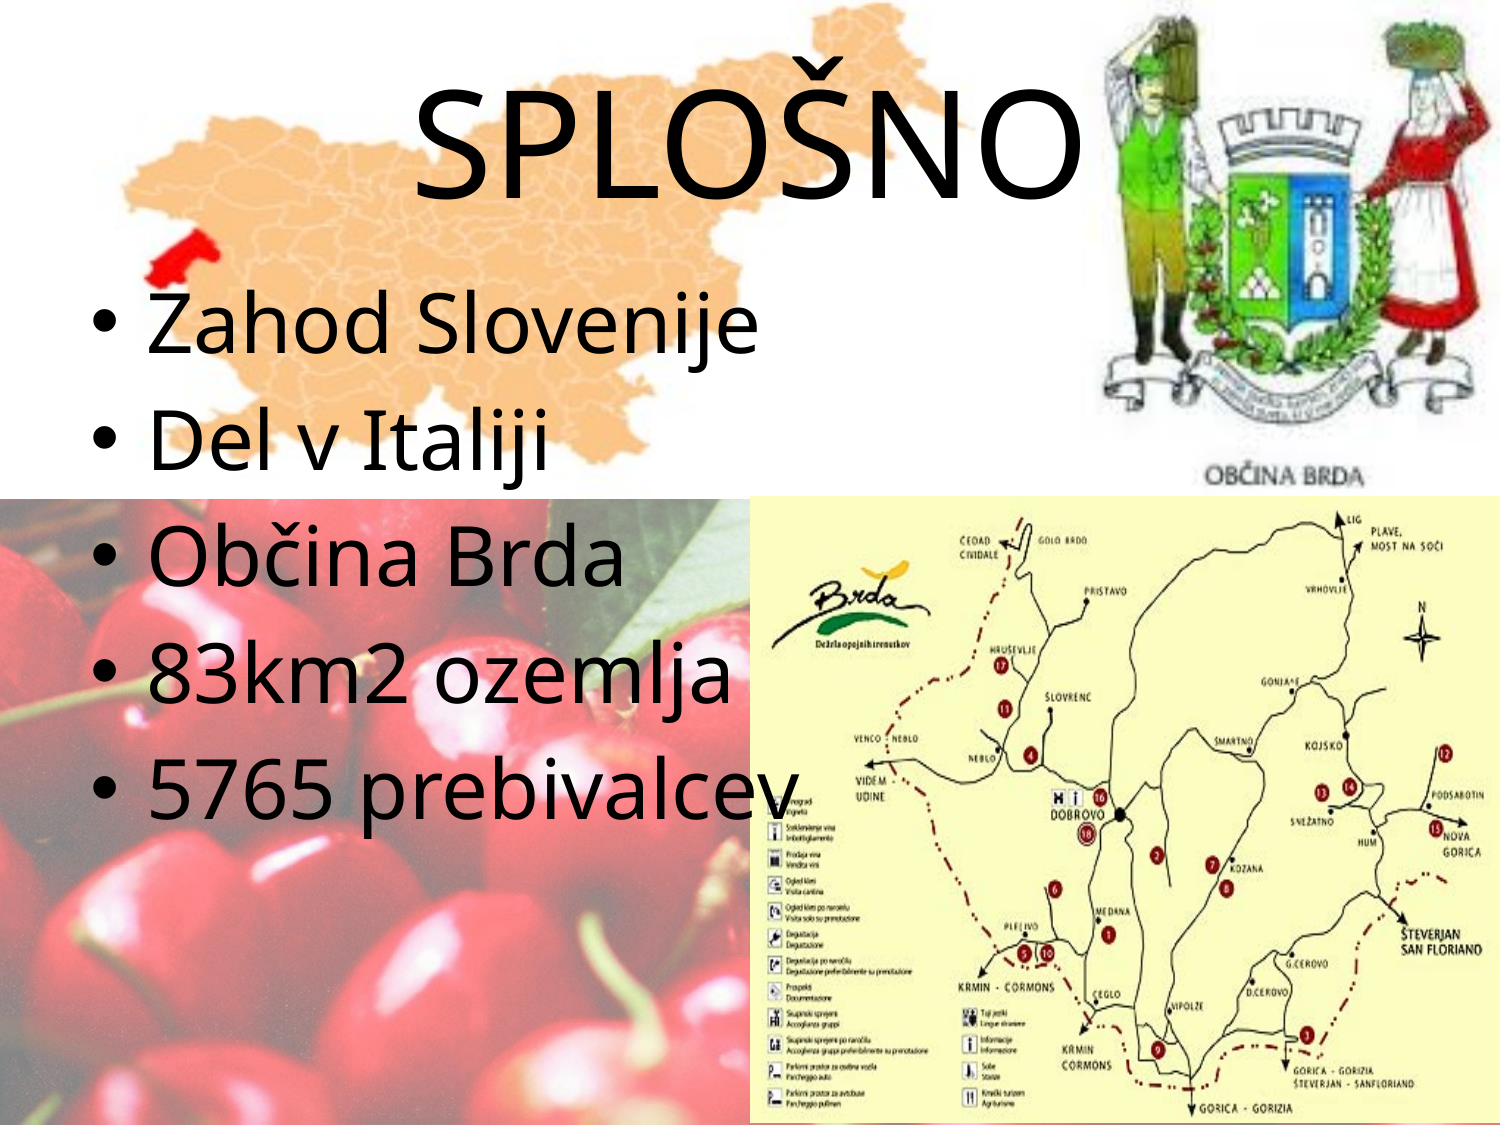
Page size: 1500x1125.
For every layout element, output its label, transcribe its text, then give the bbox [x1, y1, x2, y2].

list Zahod Slovenije Del v Italiji Občina Brda 83km2 ozemlja 5765 prebivalcev [75, 262, 1425, 1005]
title SPLOŠNO [75, 45, 1425, 233]
picture [0, 0, 1500, 1125]
